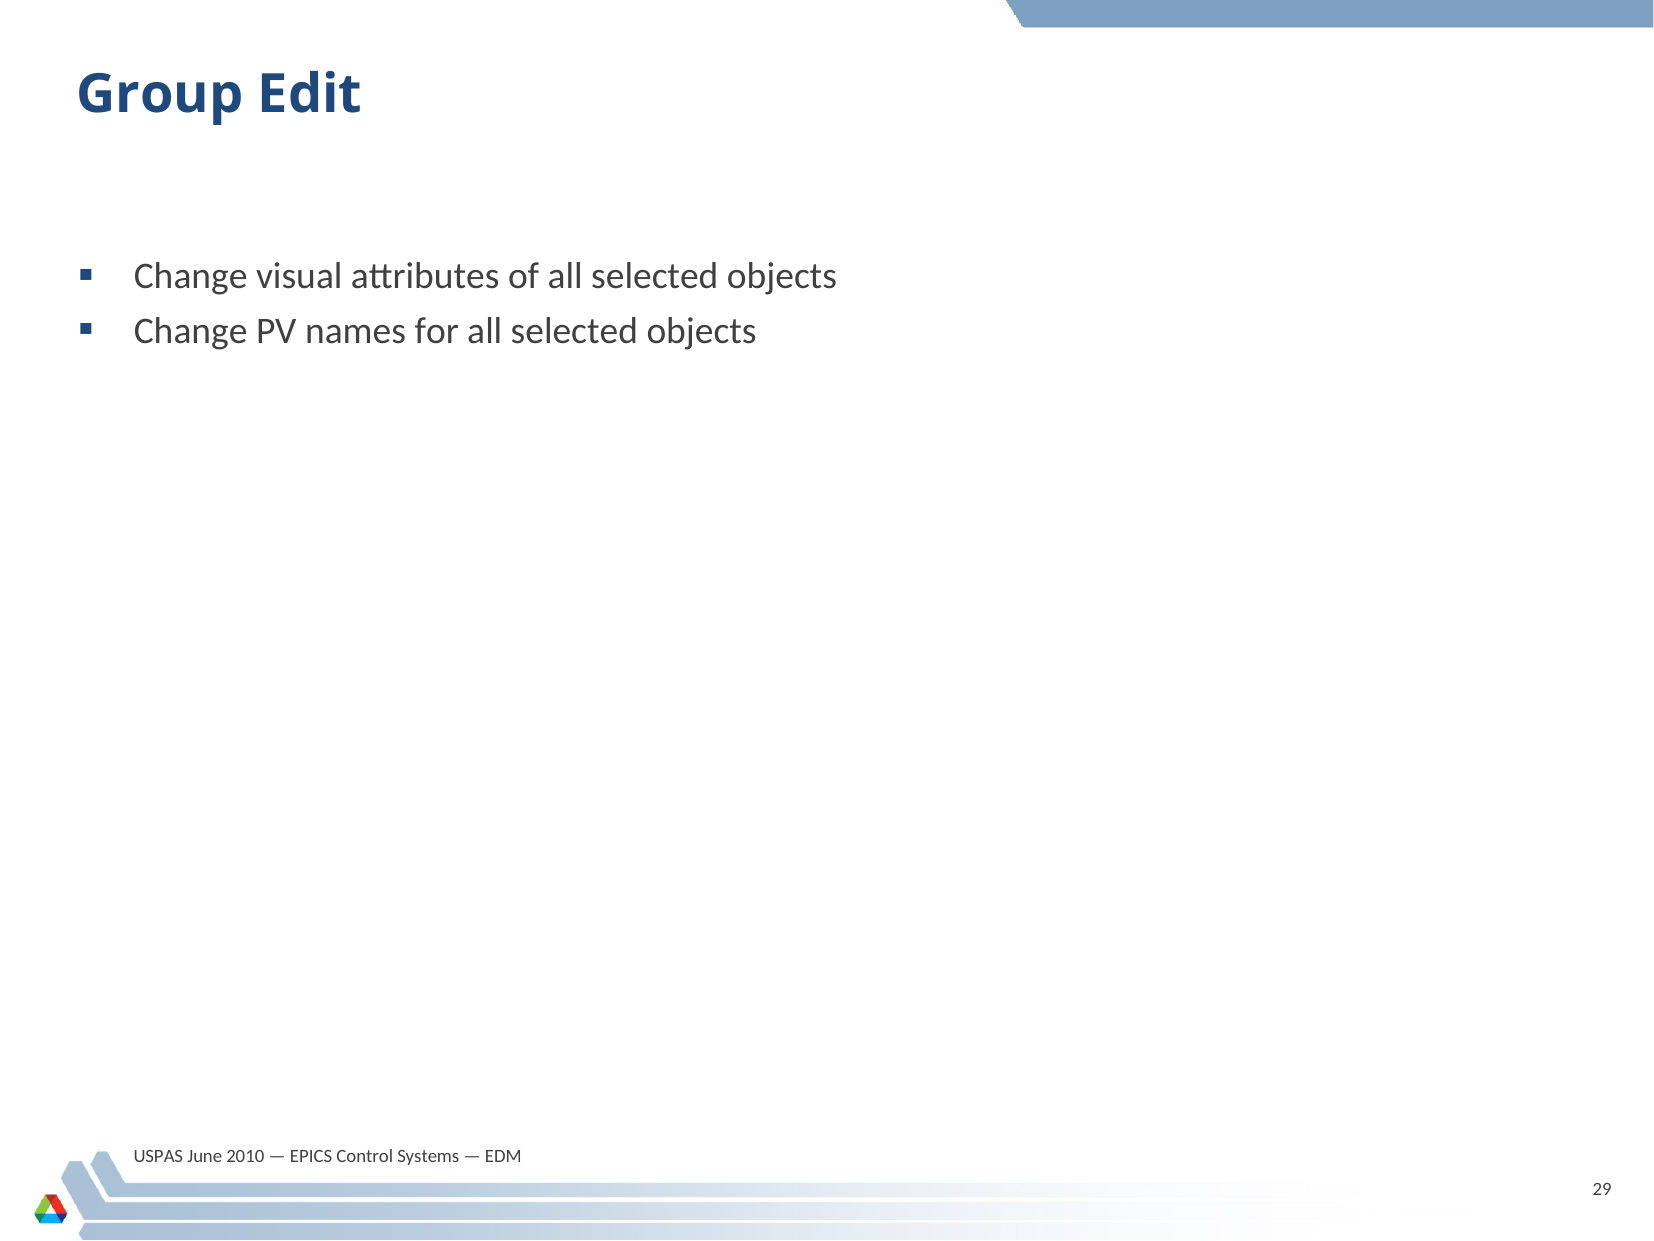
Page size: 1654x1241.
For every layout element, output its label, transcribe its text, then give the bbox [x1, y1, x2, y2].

picture [0, 0, 1654, 29]
title Group Edit [61, 39, 1500, 143]
picture [0, 1143, 1654, 1240]
list Change visual attributes of all selected objects Change PV names for all selected objects [62, 253, 1498, 816]
